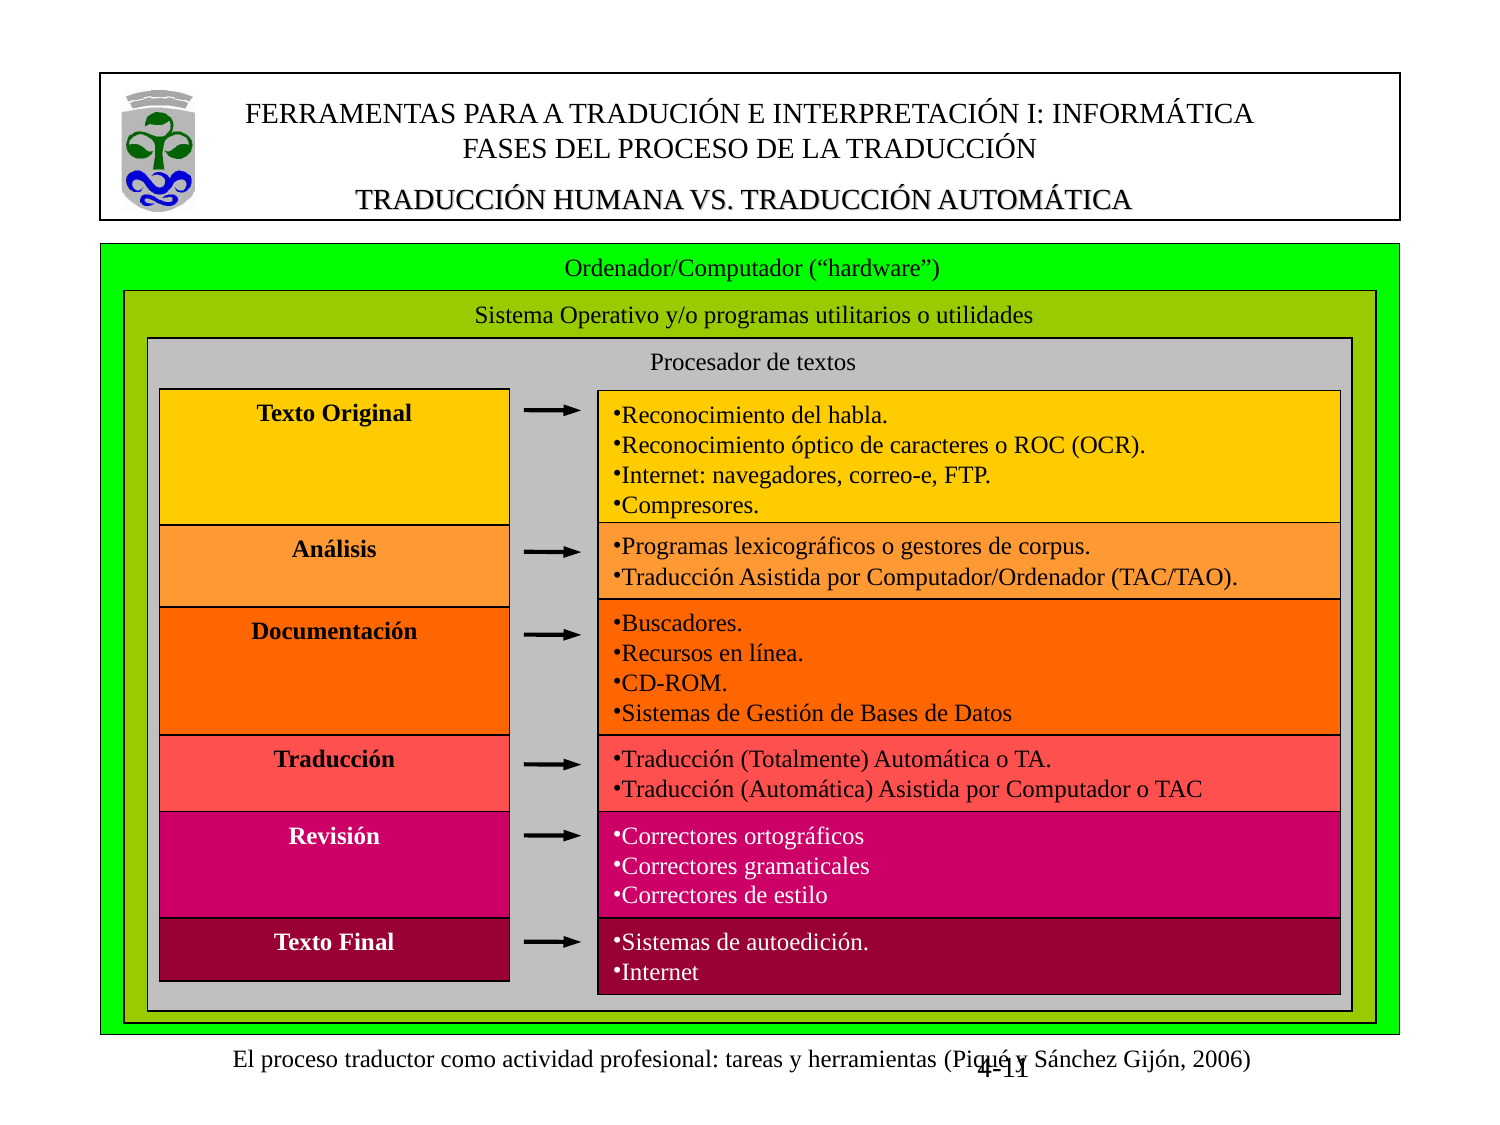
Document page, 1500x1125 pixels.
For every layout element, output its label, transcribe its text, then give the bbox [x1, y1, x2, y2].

text_box Análisis [159, 524, 510, 606]
text_box Reconocimiento del habla. Reconocimiento óptico de caracteres o ROC (OCR). Internet: navegadores, correo-e, FTP. Compresores. [598, 390, 1341, 522]
text_box 4-11 [962, 1047, 1423, 1083]
text_box Traducción (Totalmente) Automática o TA. Traducción (Automática) Asistida por Computador o TAC [598, 735, 1341, 811]
text_box Traducción [159, 735, 510, 811]
text_box [41, 243, 1459, 1047]
text_box Sistemas de autoedición. Internet [598, 917, 1341, 995]
text_box Texto Final [159, 917, 510, 981]
text_box Texto Original [159, 388, 510, 524]
text_box Ordenador/Computador (“hardware”) [105, 243, 1400, 289]
text_box Buscadores. Recursos en línea. CD-ROM. Sistemas de Gestión de Bases de Datos [598, 598, 1341, 734]
text_box Sistema Operativo y/o programas utilitarios o utilidades [133, 290, 1376, 336]
text_box Procesador de textos [154, 338, 1353, 384]
text_box TRADUCCIÓN HUMANA VS. TRADUCCIÓN AUTOMÁTICA [147, 172, 1341, 223]
text_box Programas lexicográficos o gestores de corpus. Traducción Asistida por Computador/Ordenador (TAC/TAO). [598, 522, 1341, 598]
text_box Documentación [159, 607, 510, 734]
text_box Correctores ortográficos Correctores gramaticales Correctores de estilo [598, 811, 1341, 917]
text_box Revisión [159, 811, 510, 917]
text_box El proceso traductor como actividad profesional: tareas y herramientas (Piqué y Sánchez Gijón, 2006) [179, 1035, 1305, 1080]
